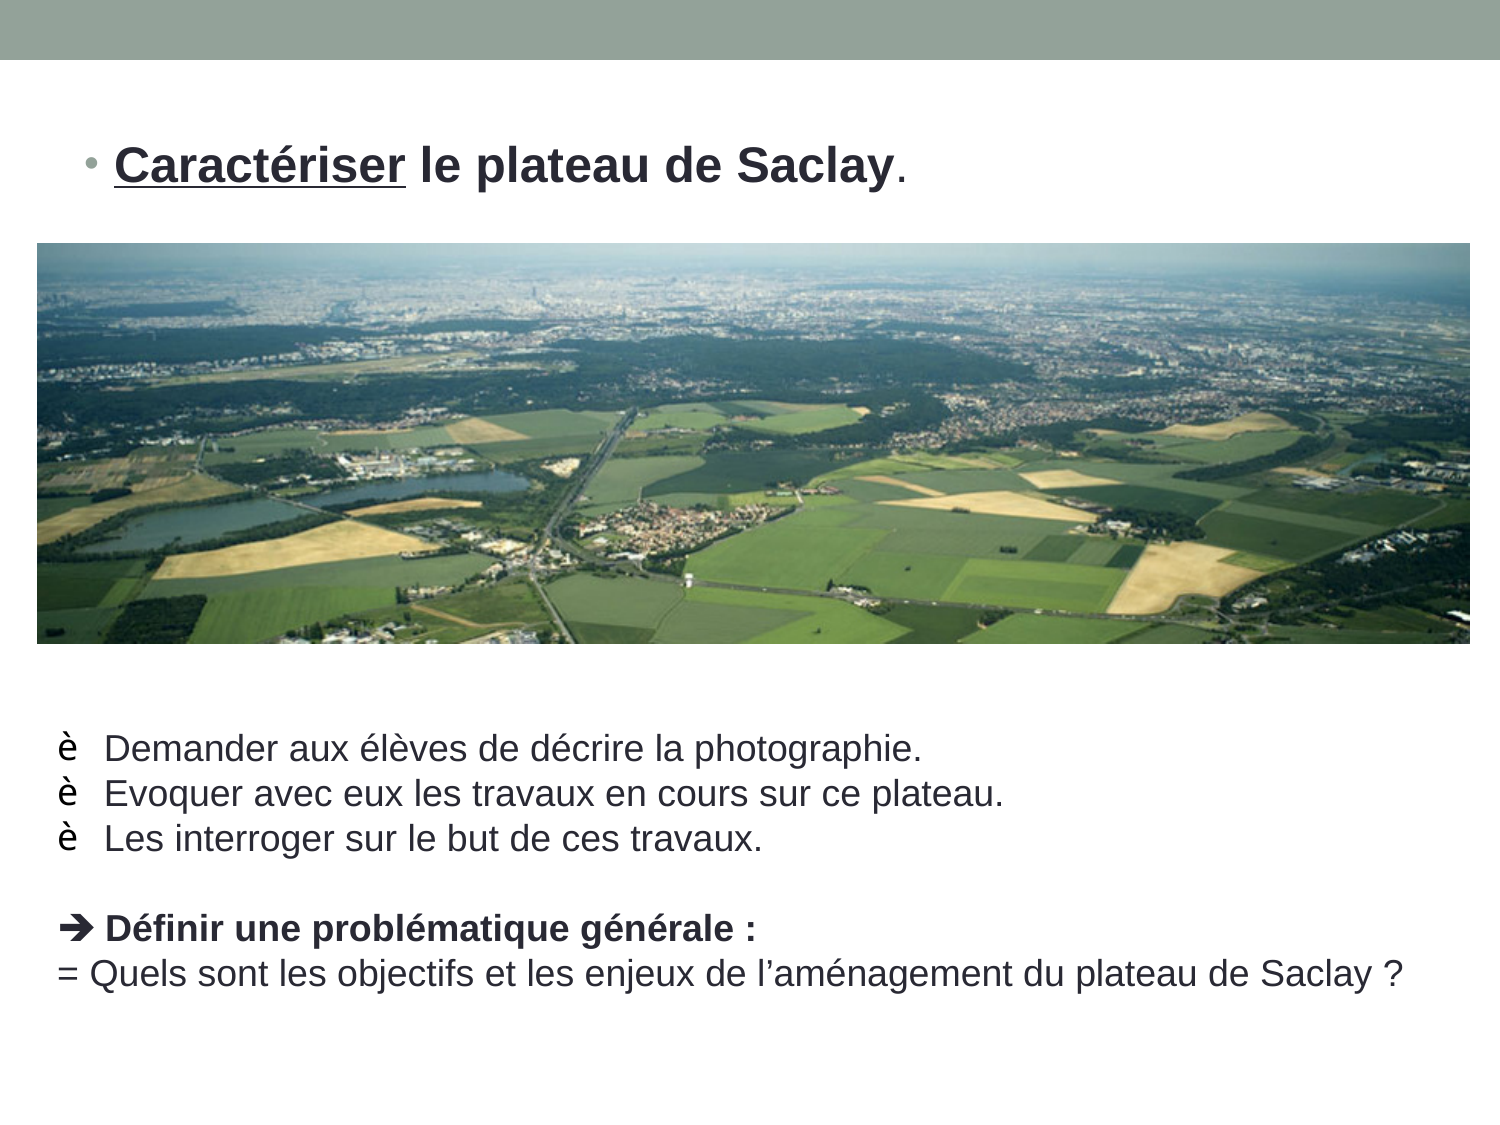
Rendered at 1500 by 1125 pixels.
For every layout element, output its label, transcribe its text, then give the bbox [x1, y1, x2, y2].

text_box Demander aux élèves de décrire la photographie. Evoquer avec eux les travaux en cours sur ce plateau. Les interroger sur le but de ces travaux.  Définir une problématique générale : = Quels sont les objectifs et les enjeux de l’aménagement du plateau de Saclay ? [42, 716, 1448, 1004]
picture [37, 243, 1470, 644]
list Caractériser le plateau de Saclay. [69, 125, 1420, 225]
